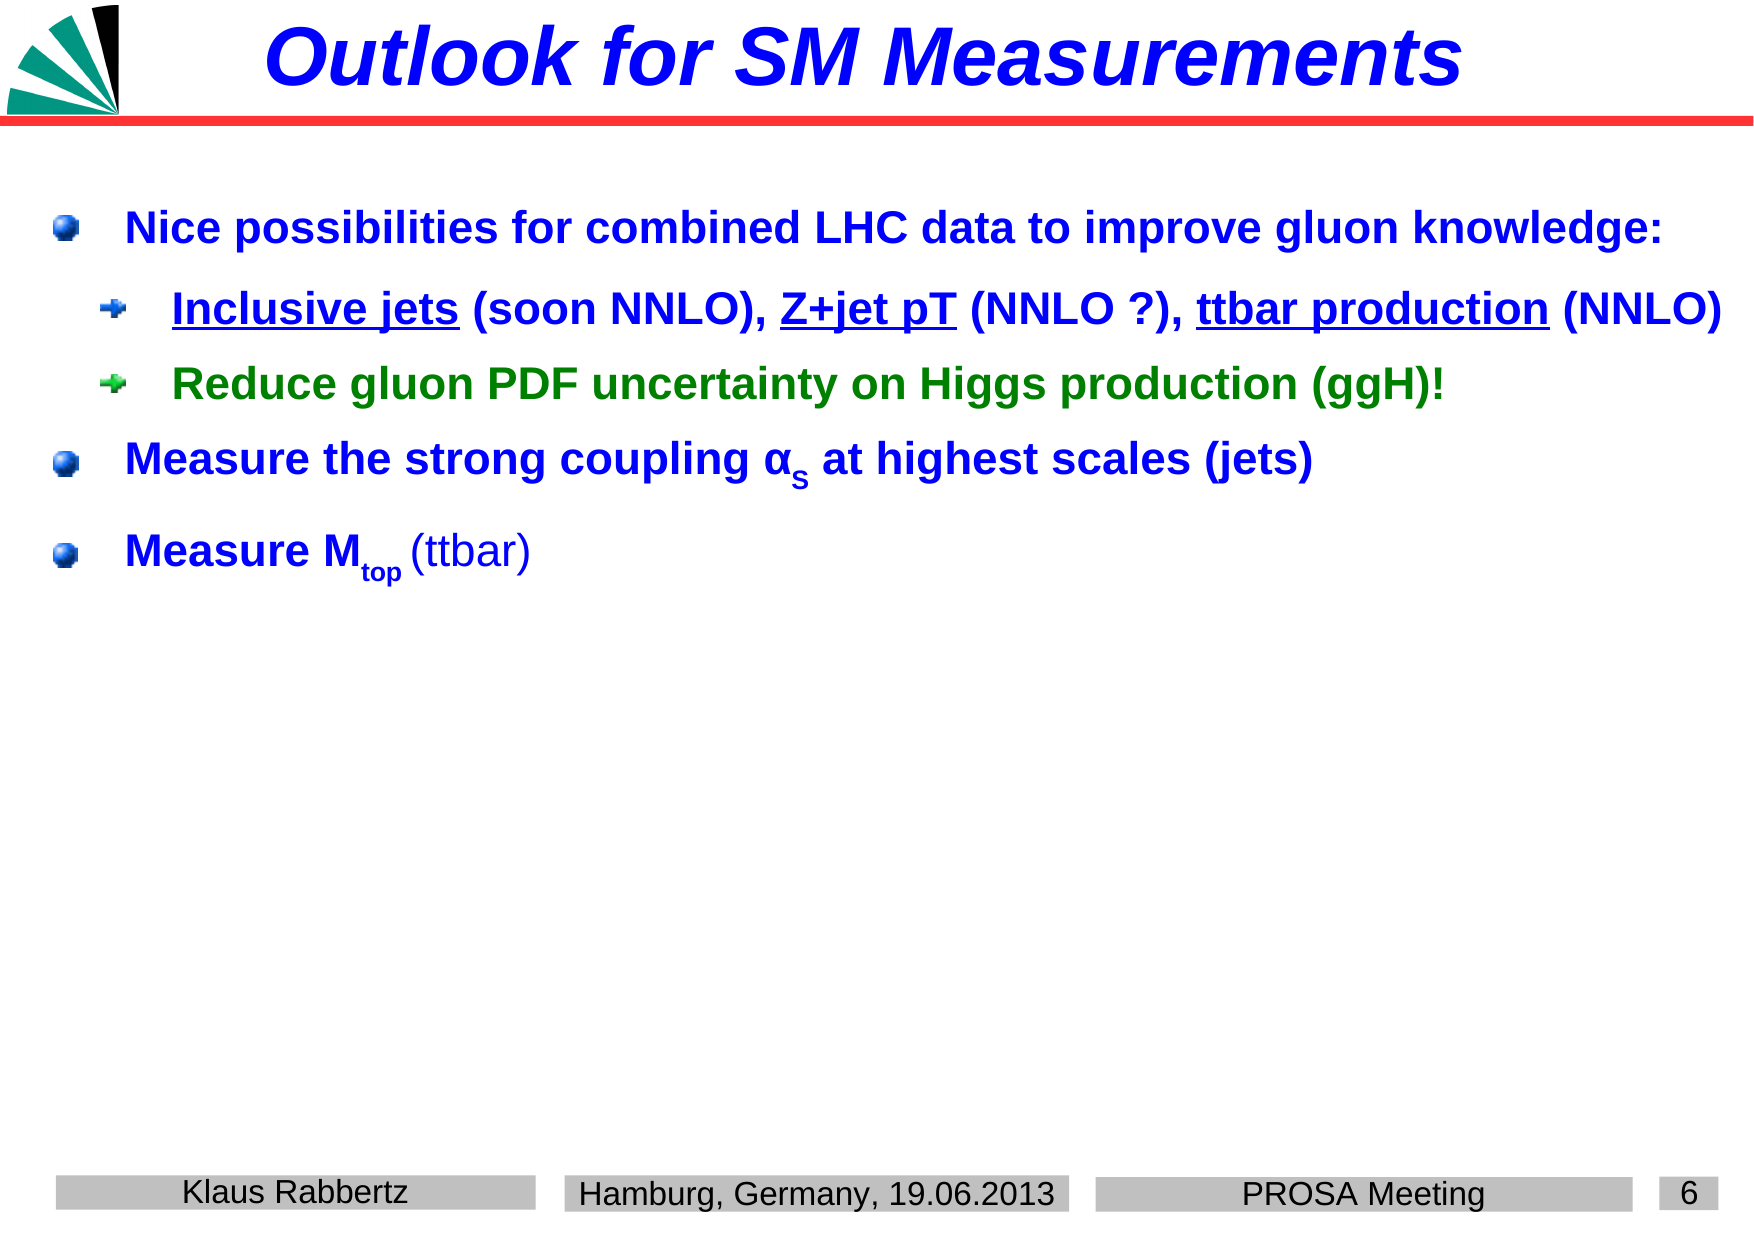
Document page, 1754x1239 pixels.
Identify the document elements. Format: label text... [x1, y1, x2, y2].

title Outlook for SM Measurements [123, 0, 1606, 114]
picture [7, 5, 119, 116]
list Nice possibilities for combined LHC data to improve gluon knowledge: Inclusive jets (soon NNLO), Z+jet pT (NNLO ?), ttbar production (NNLO) Reduce gluon PDF uncertainty on Higgs production (ggH)! Measure the strong coupling αS at highest scales (jets) Measure Mtop (ttbar) [41, 202, 1725, 712]
